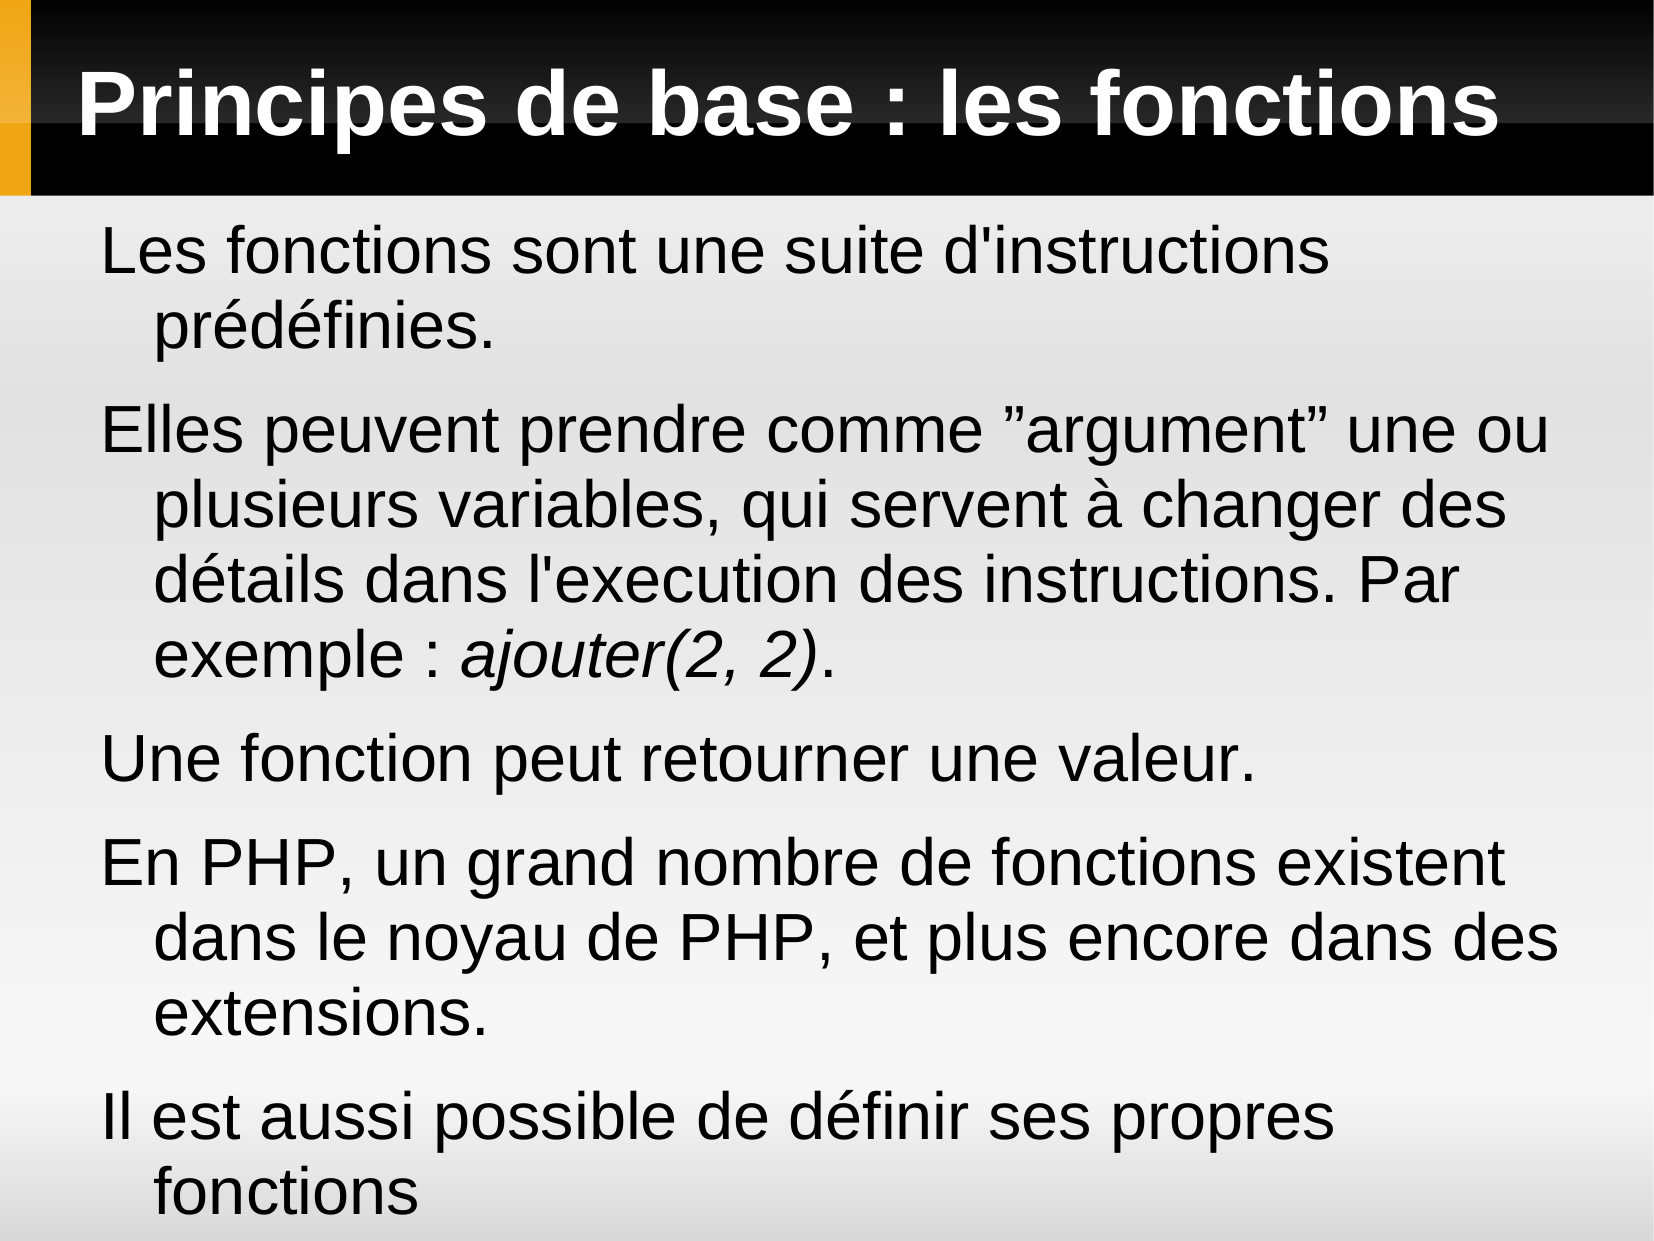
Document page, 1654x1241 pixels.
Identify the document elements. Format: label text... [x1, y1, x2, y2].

picture [0, 0, 1654, 1241]
title Principes de base : les fonctions [76, 7, 1565, 200]
list Les fonctions sont une suite d'instructions prédéfinies. Elles peuvent prendre comme ”argument” une ou plusieurs variables, qui servent à changer des détails dans l'execution des instructions. Par exemple : ajouter(2, 2). Une fonction peut retourner une valeur. En PHP, un grand nombre de fonctions existent dans le noyau de PHP, et plus encore dans des extensions. Il est aussi possible de définir ses propres fonctions [82, 213, 1571, 1229]
